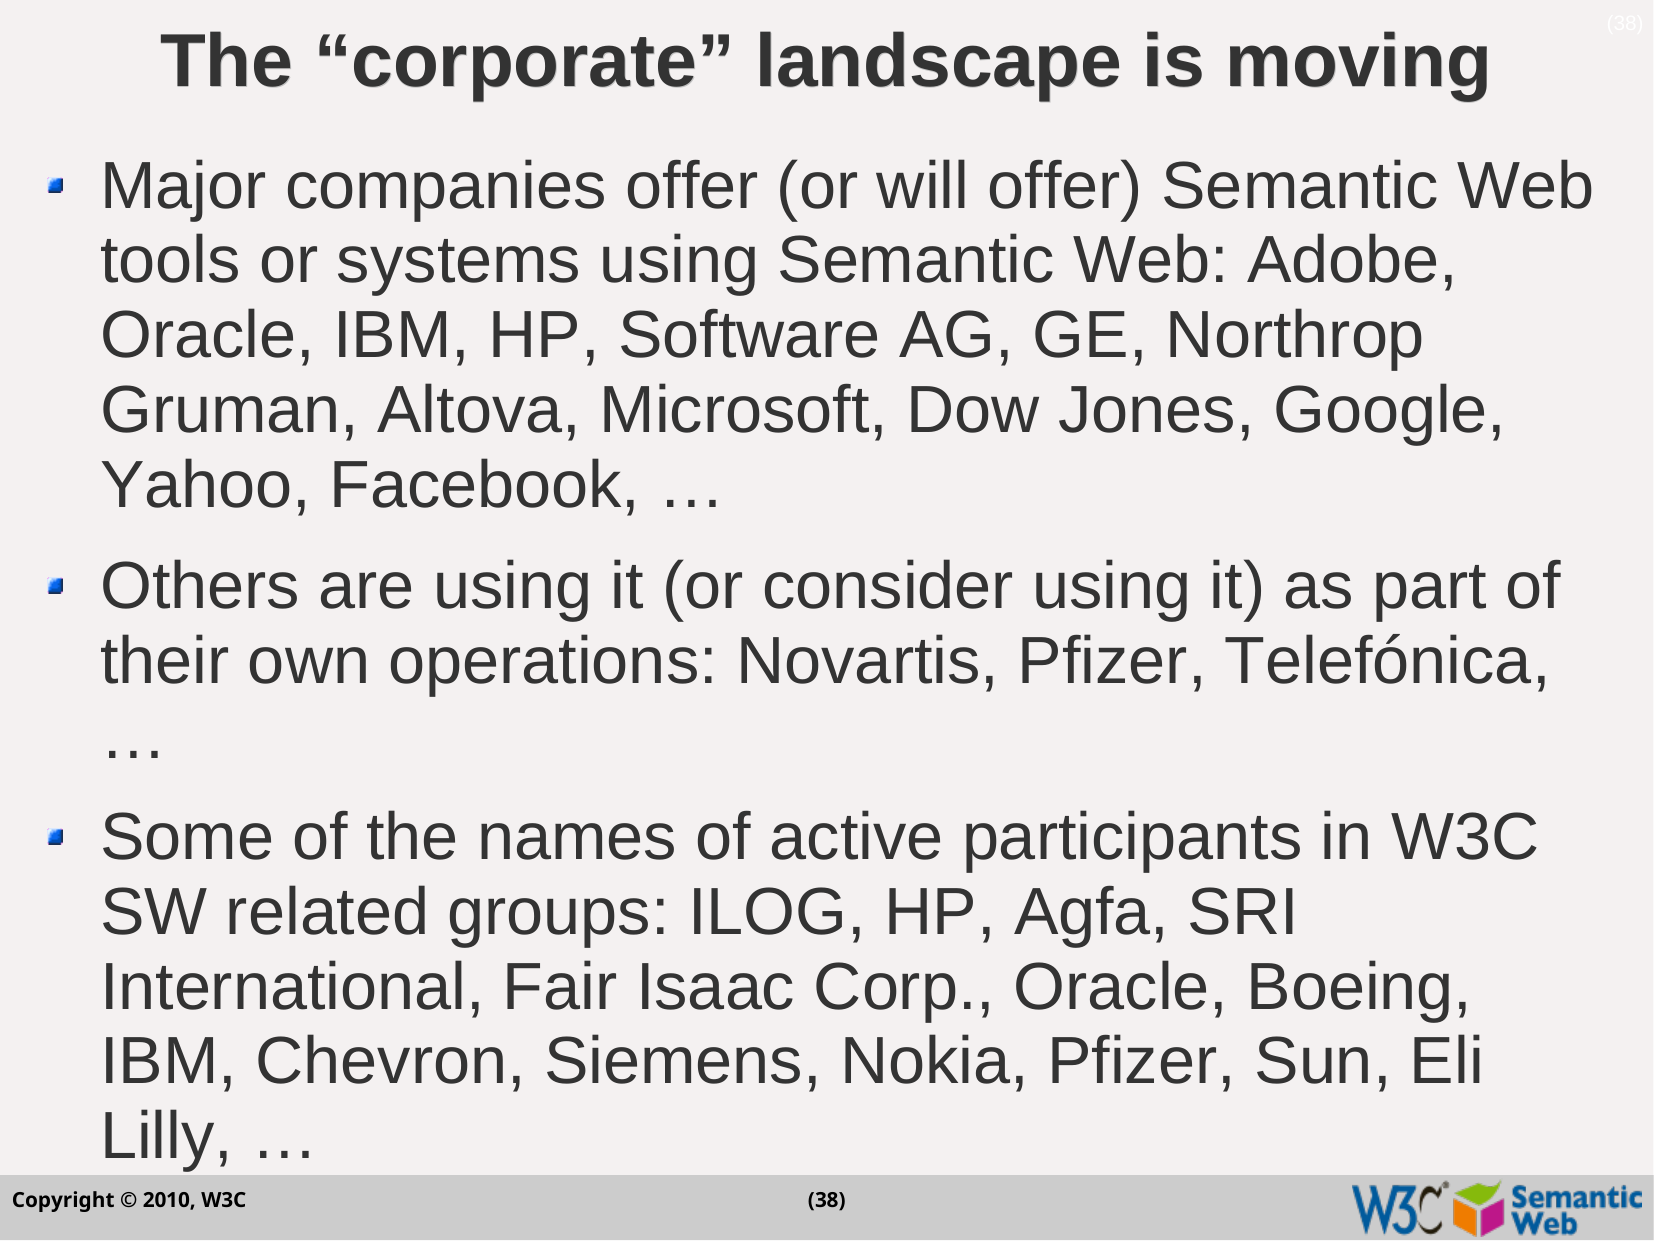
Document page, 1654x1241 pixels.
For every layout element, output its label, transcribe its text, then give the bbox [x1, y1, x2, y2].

picture [1352, 1178, 1642, 1237]
list Major companies offer (or will offer) Semantic Web tools or systems using Semantic Web: Adobe, Oracle, IBM, HP, Software AG, GE, Northrop Gruman, Altova, Microsoft, Dow Jones, Google, Yahoo, Facebook, … Others are using it (or consider using it) as part of their own operations: Novartis, Pfizer, Telefónica, … Some of the names of active participants in W3C SW related groups: ILOG, HP, Agfa, SRI International, Fair Isaac Corp., Oracle, Boeing, IBM, Chevron, Siemens, Nokia, Pfizer, Sun, Eli Lilly, … [29, 147, 1624, 1174]
title The “corporate” landscape is moving [0, 7, 1654, 111]
